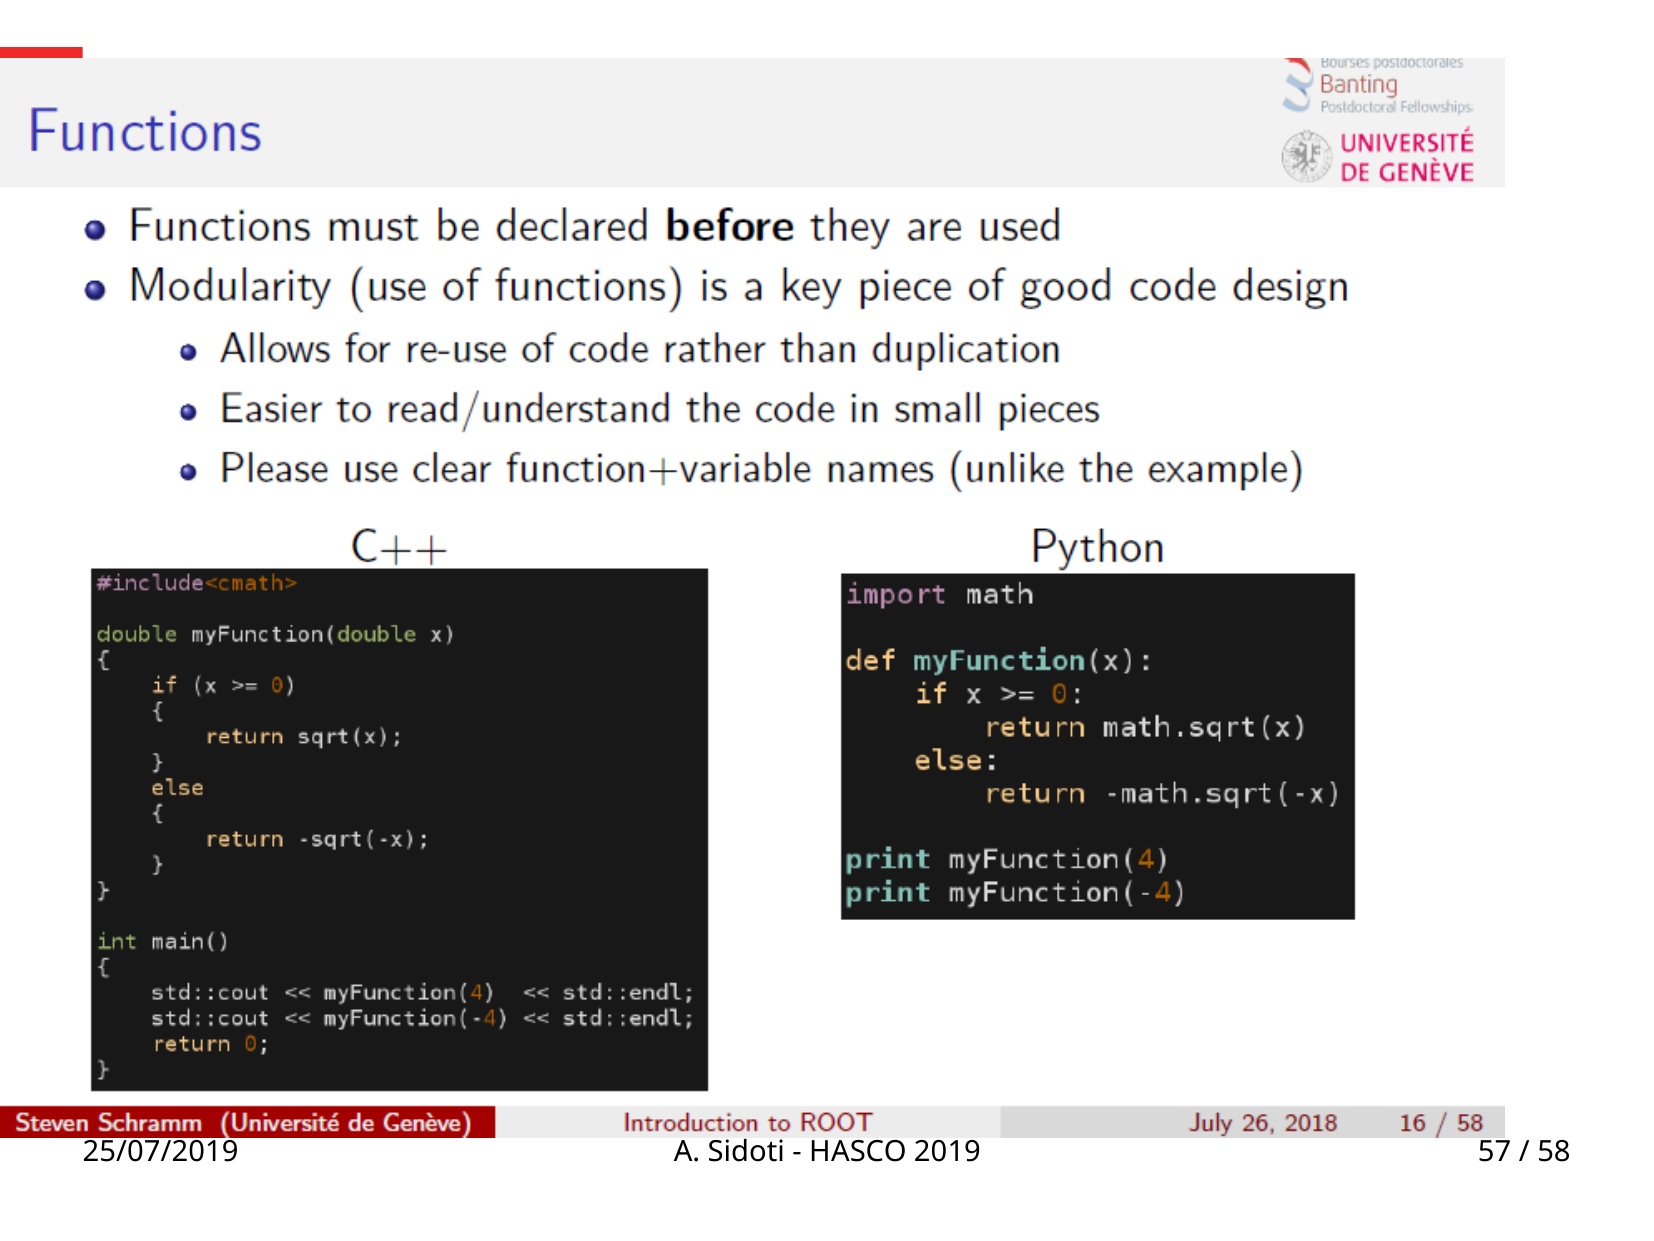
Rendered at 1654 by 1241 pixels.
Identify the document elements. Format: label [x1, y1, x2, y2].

picture [0, 58, 1505, 1138]
